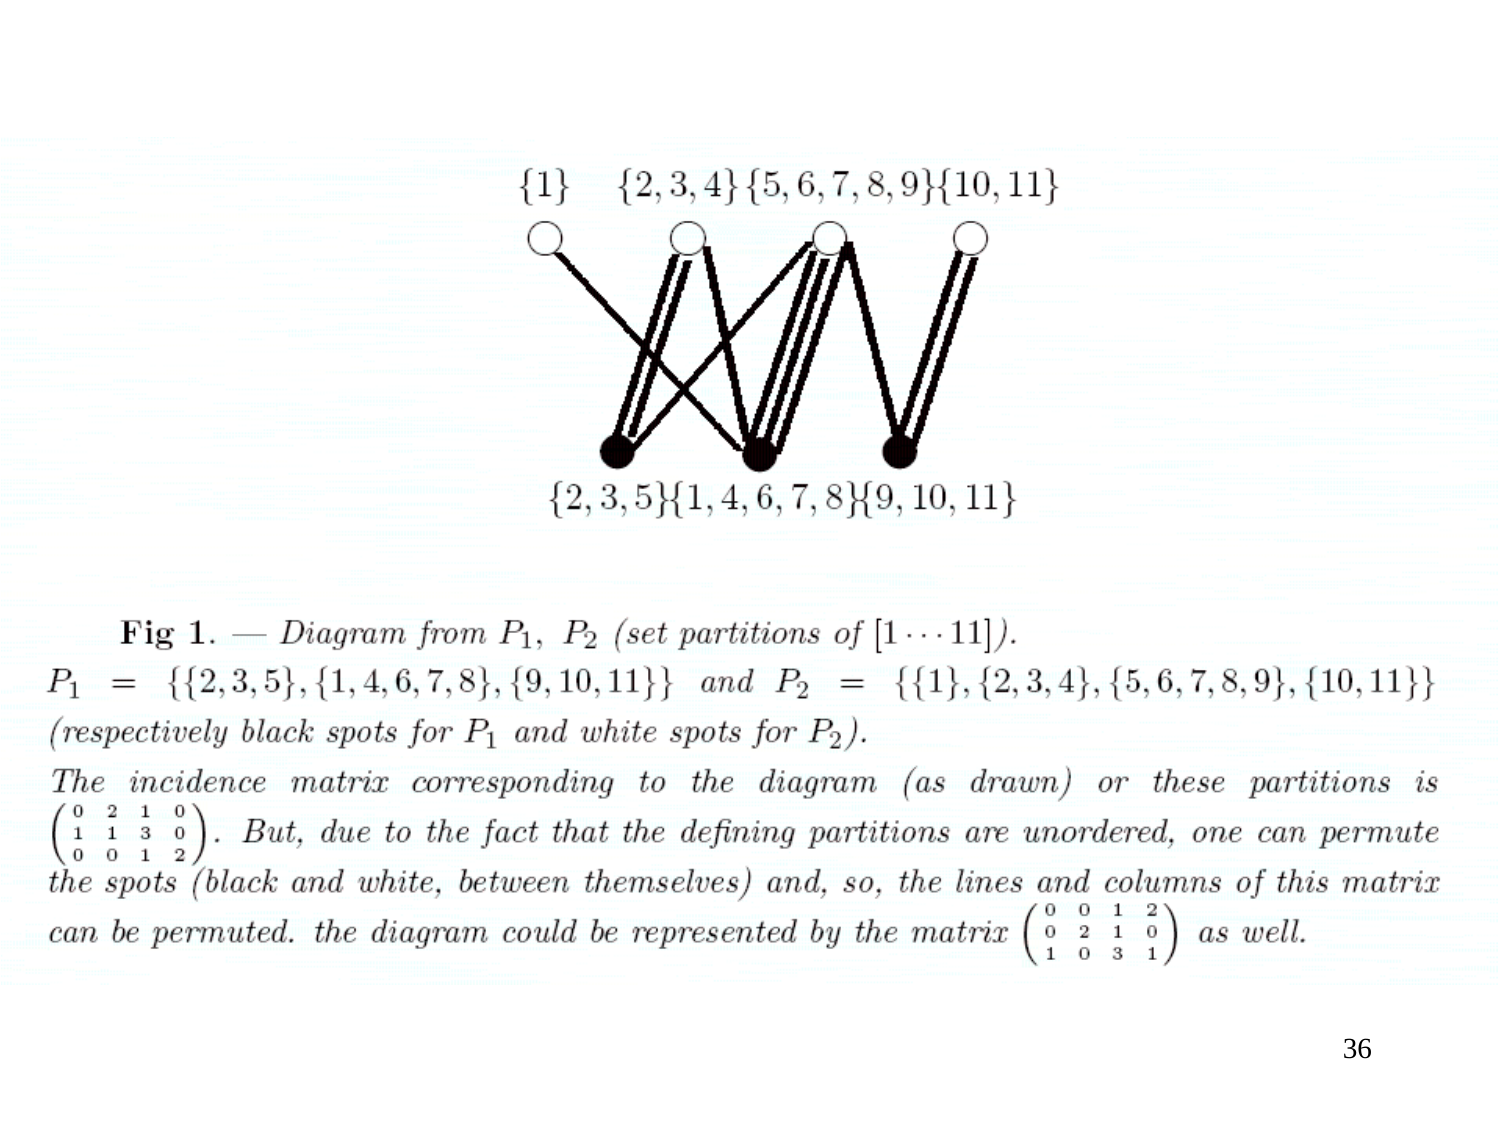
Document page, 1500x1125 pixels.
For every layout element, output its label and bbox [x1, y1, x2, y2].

picture [1, 137, 1498, 985]
